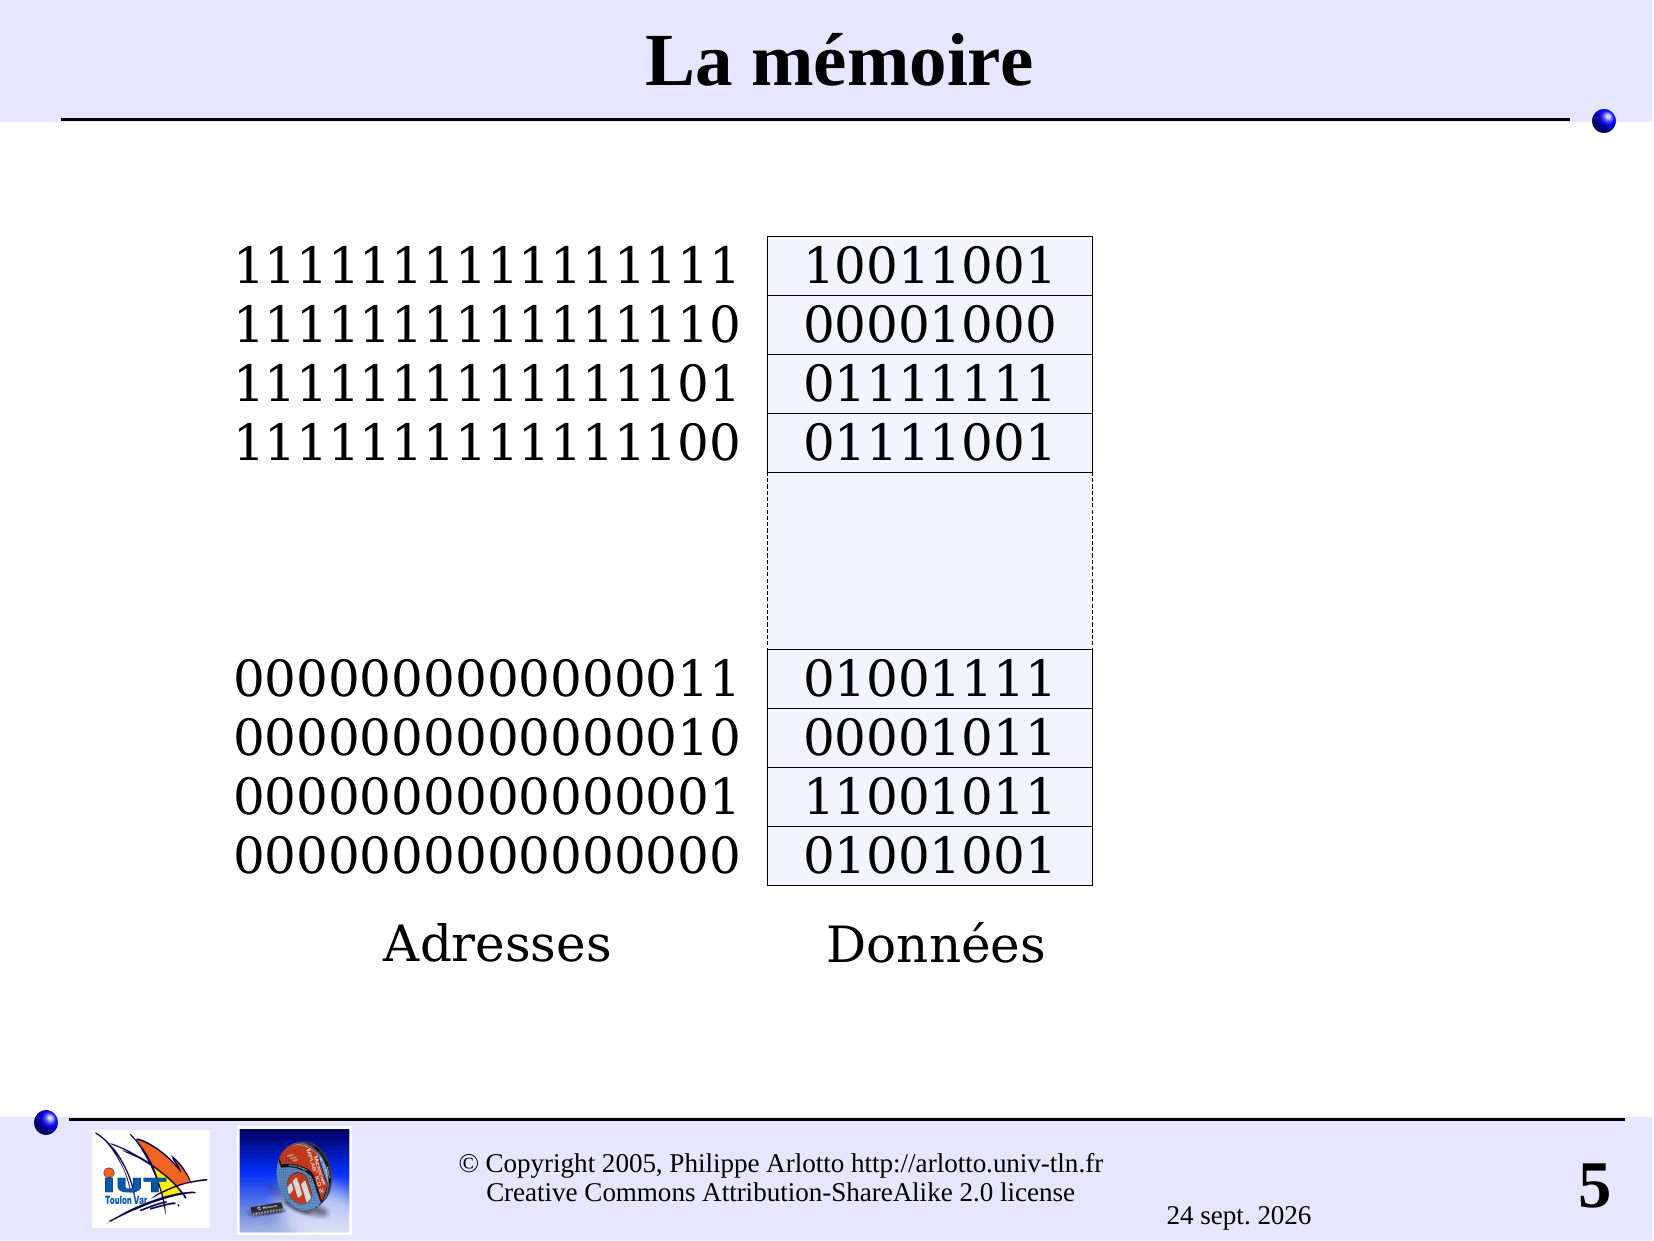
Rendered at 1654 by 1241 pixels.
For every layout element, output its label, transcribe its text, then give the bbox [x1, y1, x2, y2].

text_box 1111111111111110 [324, 295, 650, 354]
text_box 1111111111111100 [324, 414, 650, 473]
text_box 0000000000000011 [324, 649, 650, 708]
text_box 1111111111111111 [324, 236, 650, 295]
text_box Adresses [383, 915, 613, 974]
text_box 01111001 [767, 414, 1093, 472]
text_box 11001011 [767, 767, 1093, 826]
text_box 00001000 [767, 295, 1093, 354]
text_box 00001011 [767, 708, 1093, 767]
text_box 0000000000000010 [324, 708, 650, 767]
text_box 0000000000000000 [324, 826, 650, 886]
title La mémoire [95, 11, 1585, 110]
text_box 10011001 [767, 236, 1093, 295]
text_box Données [826, 916, 1047, 975]
text_box 0000000000000001 [324, 767, 650, 826]
text_box 1111111111111101 [324, 354, 650, 414]
text_box 01001111 [767, 649, 1093, 708]
text_box 01001001 [767, 826, 1093, 886]
picture [237, 1126, 352, 1235]
text_box 01111111 [767, 354, 1093, 414]
text_box [767, 472, 1093, 649]
